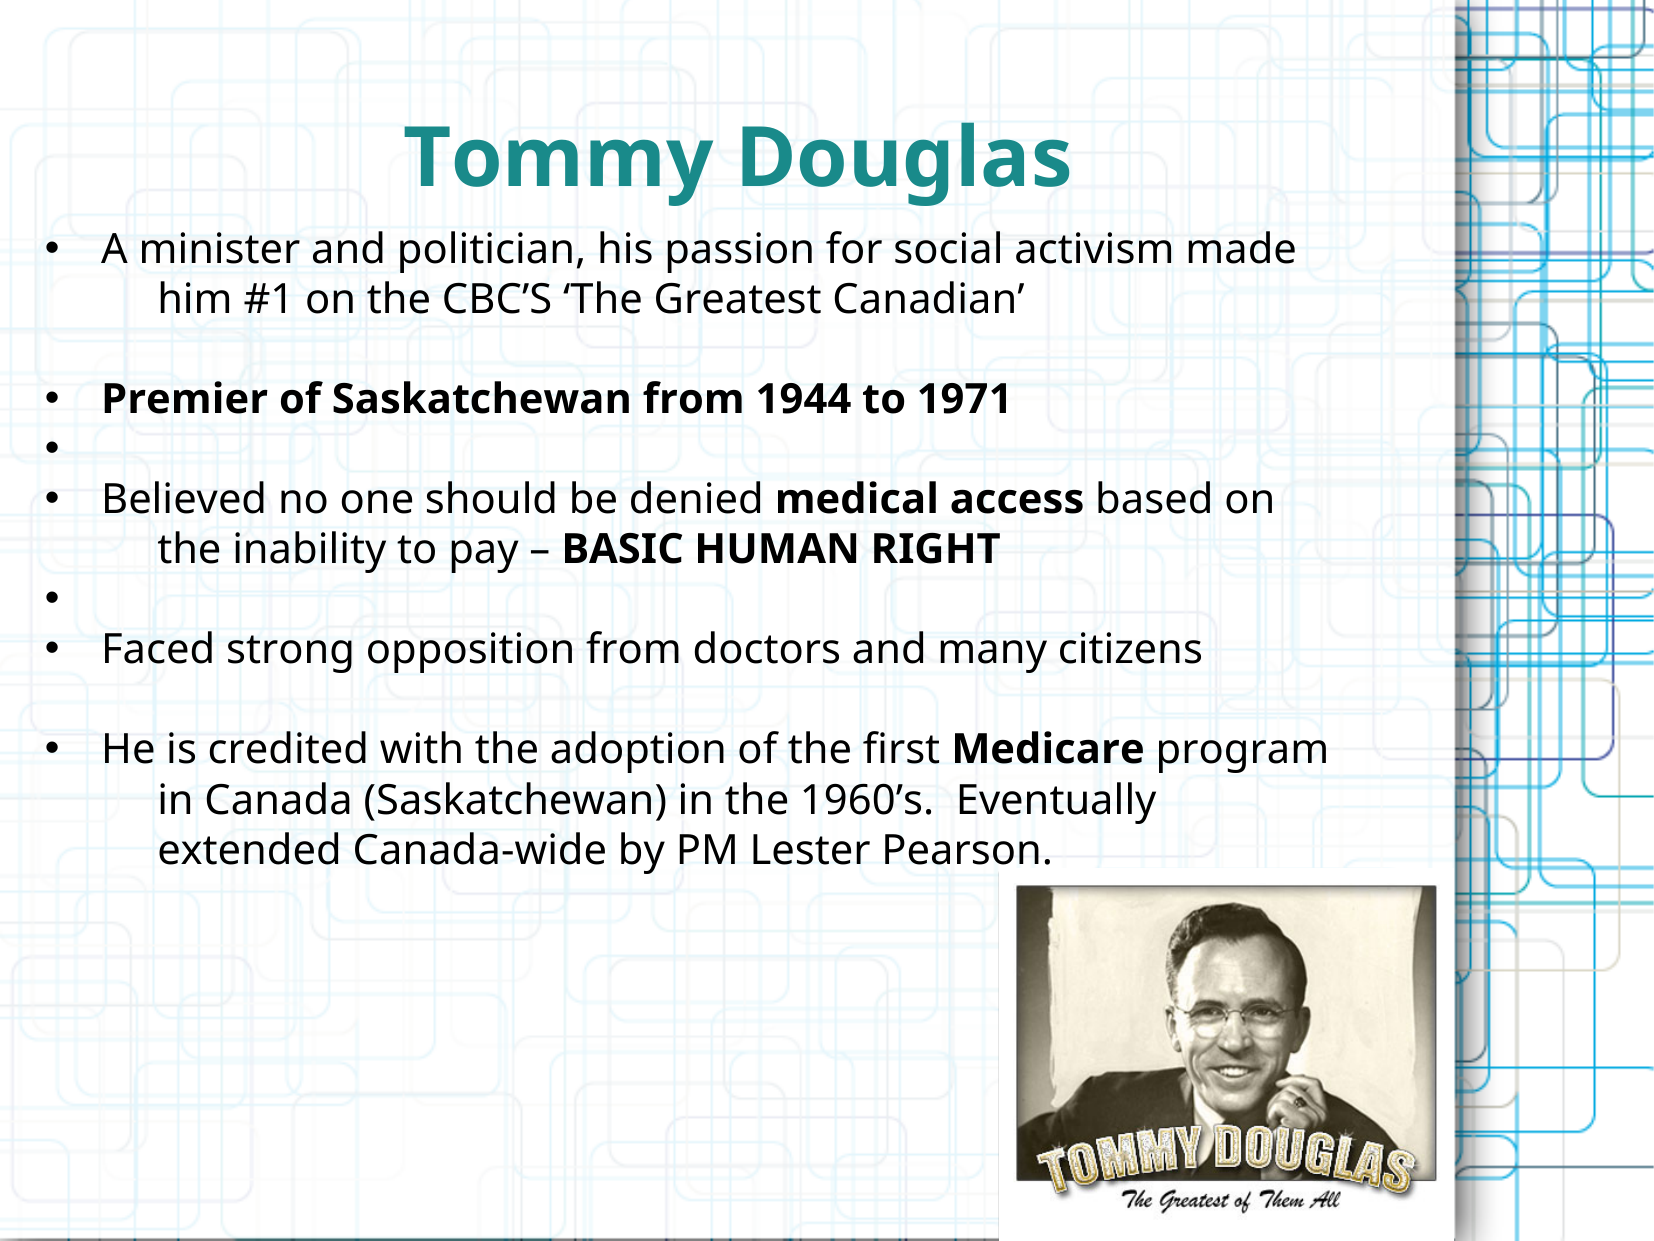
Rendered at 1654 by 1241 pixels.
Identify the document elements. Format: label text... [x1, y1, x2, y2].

title Tommy Douglas [58, 49, 1418, 257]
text_box A minister and politician, his passion for social activism made him #1 on the CBC’S ‘The Greatest Canadian’ Premier of Saskatchewan from 1944 to 1971 Believed no one should be denied medical access based on the inability to pay – BASIC HUMAN RIGHT Faced strong opposition from doctors and many citizens He is credited with the adoption of the first Medicare program in Canada (Saskatchewan) in the 1960’s. Eventually extended Canada-wide by PM Lester Pearson. [30, 215, 1365, 880]
picture [1013, 882, 1440, 1228]
